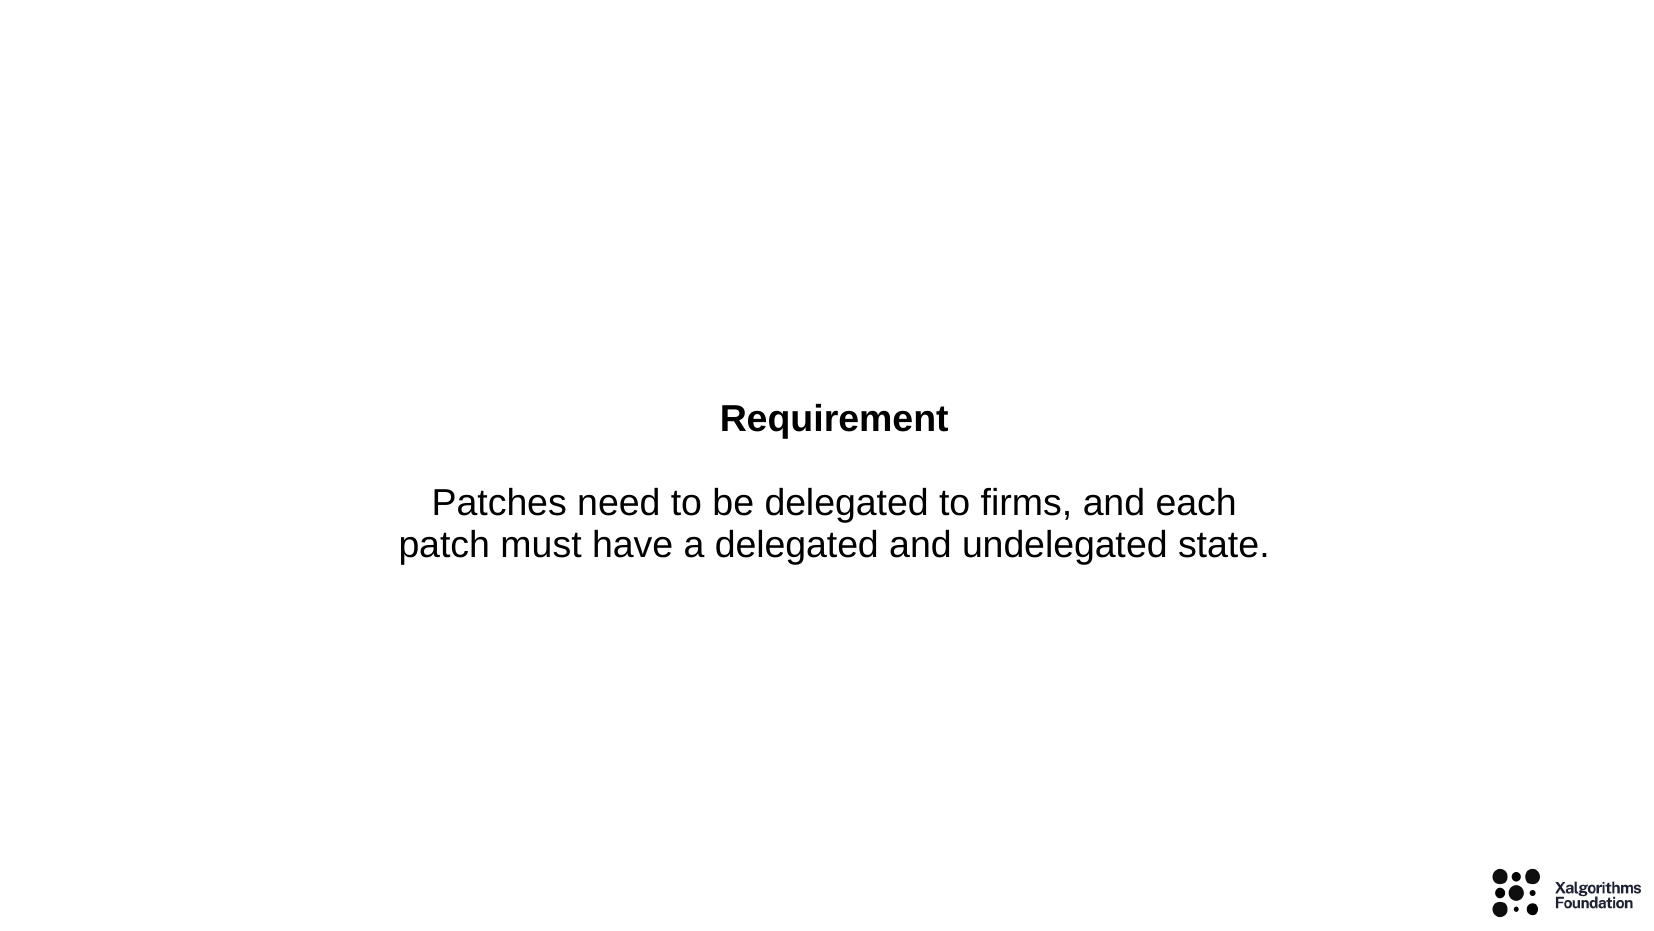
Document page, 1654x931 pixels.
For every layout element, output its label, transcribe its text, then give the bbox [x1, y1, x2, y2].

text_box Requirement Patches need to be delegated to firms, and each patch must have a delegated and undelegated state. [383, 389, 1306, 573]
picture [1488, 865, 1652, 922]
